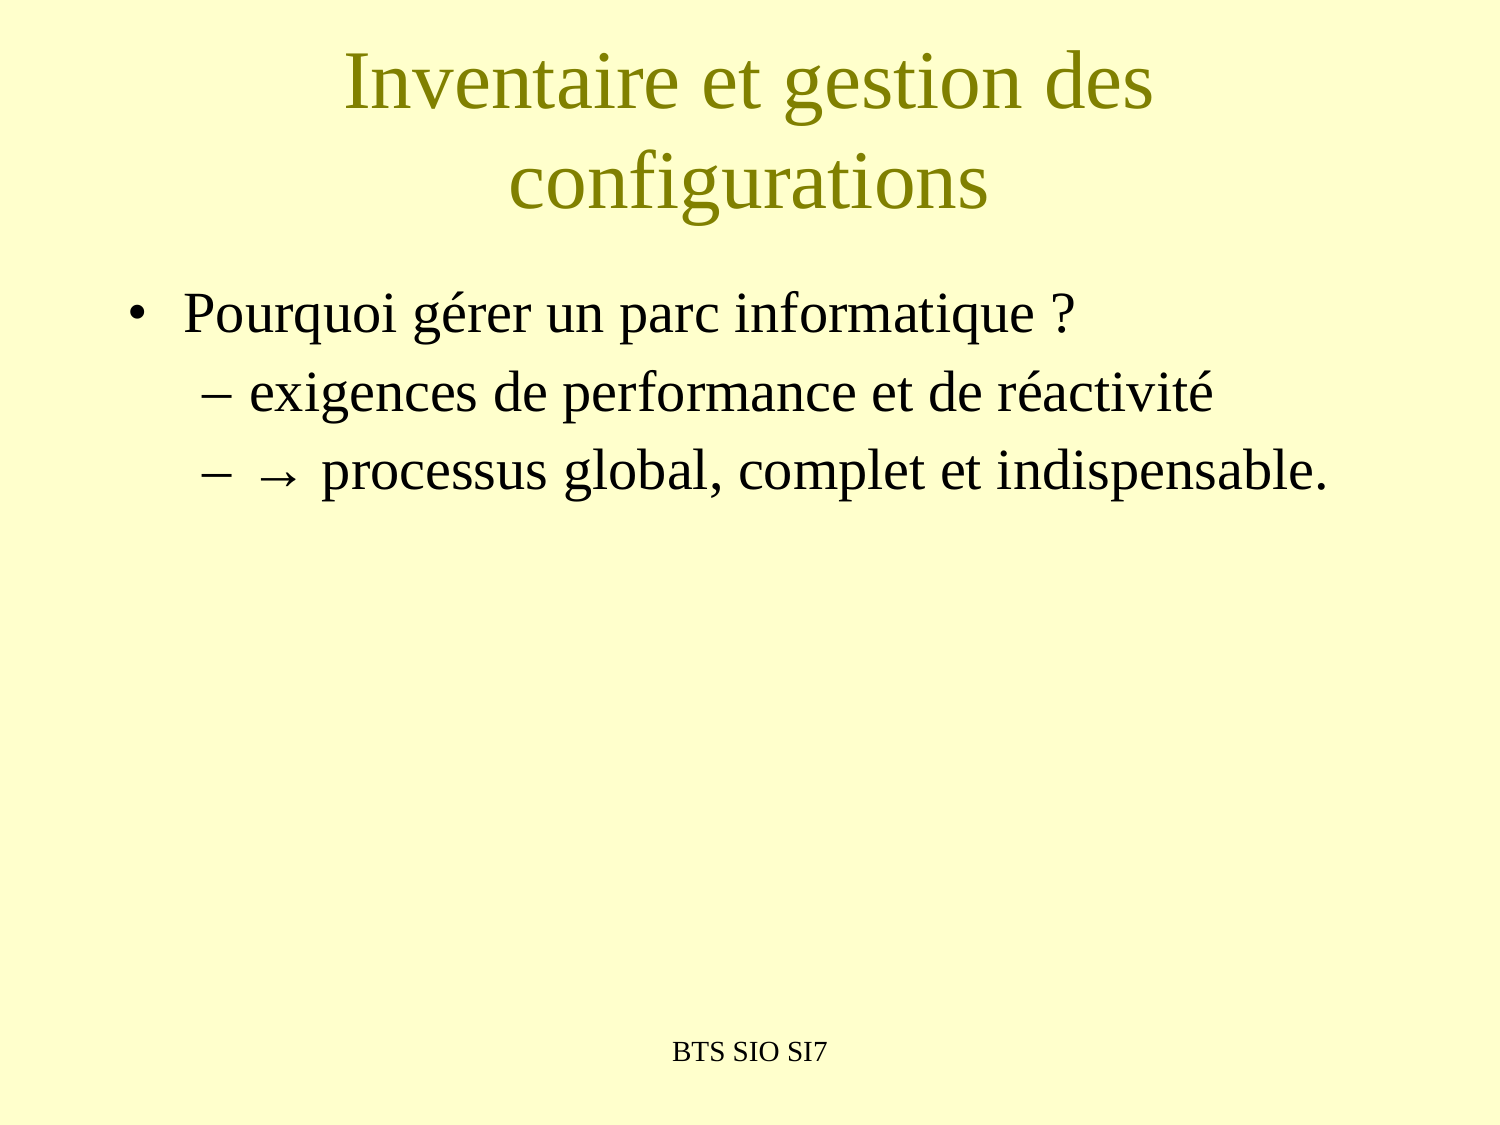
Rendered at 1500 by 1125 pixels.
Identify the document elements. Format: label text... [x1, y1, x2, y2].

text_box BTS SIO SI7 [512, 1025, 988, 1101]
list Pourquoi gérer un parc informatique ? exigences de performance et de réactivité → processus global, complet et indispensable. [112, 278, 1388, 977]
